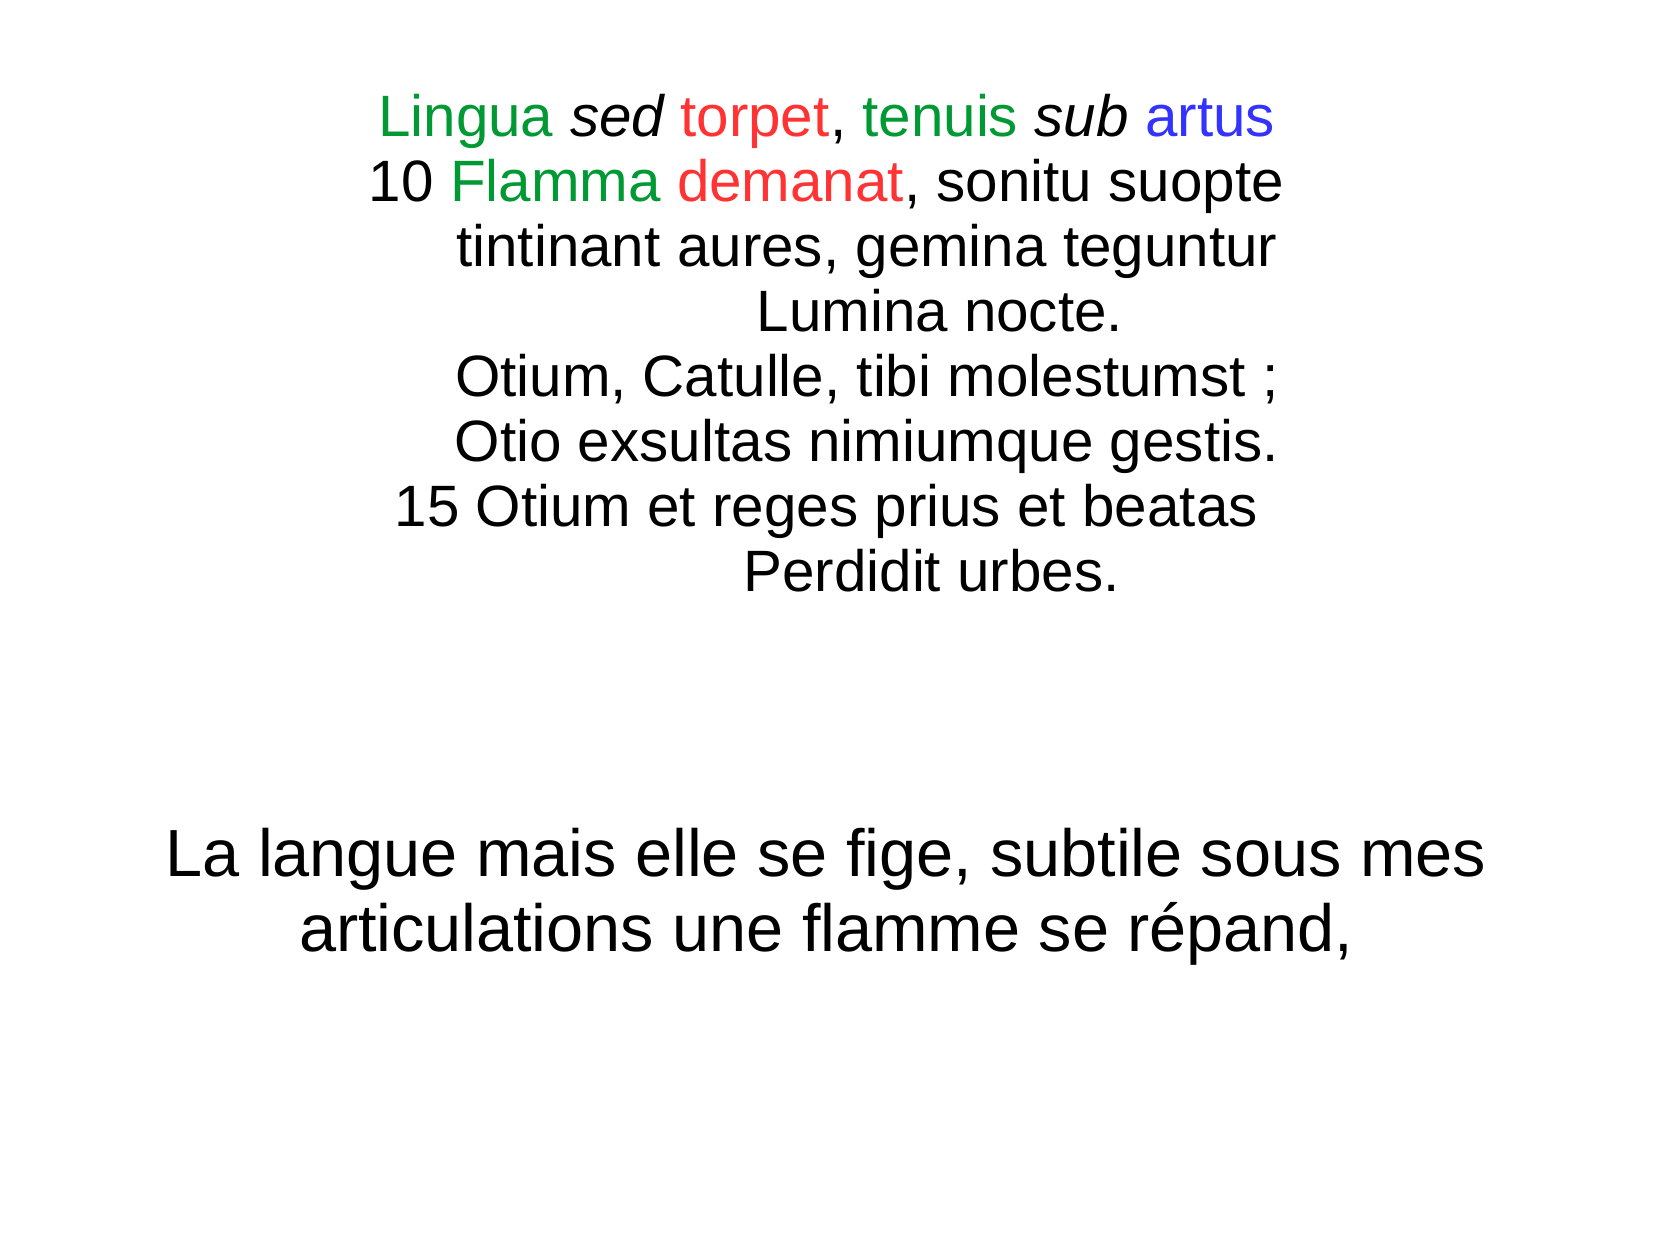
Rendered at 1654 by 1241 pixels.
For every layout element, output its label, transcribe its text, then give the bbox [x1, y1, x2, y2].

subtitle La langue mais elle se fige, subtile sous mes articulations une flamme se répand, [82, 673, 1571, 1109]
title Lingua sed torpet, tenuis sub artus 10 Flamma demanat, sonitu suopte tintinant aures, gemina teguntur Lumina nocte. Otium, Catulle, tibi molestumst ; Otio exsultas nimiumque gestis. 15 Otium et reges prius et beatas Perdidit urbes. [82, 49, 1571, 638]
